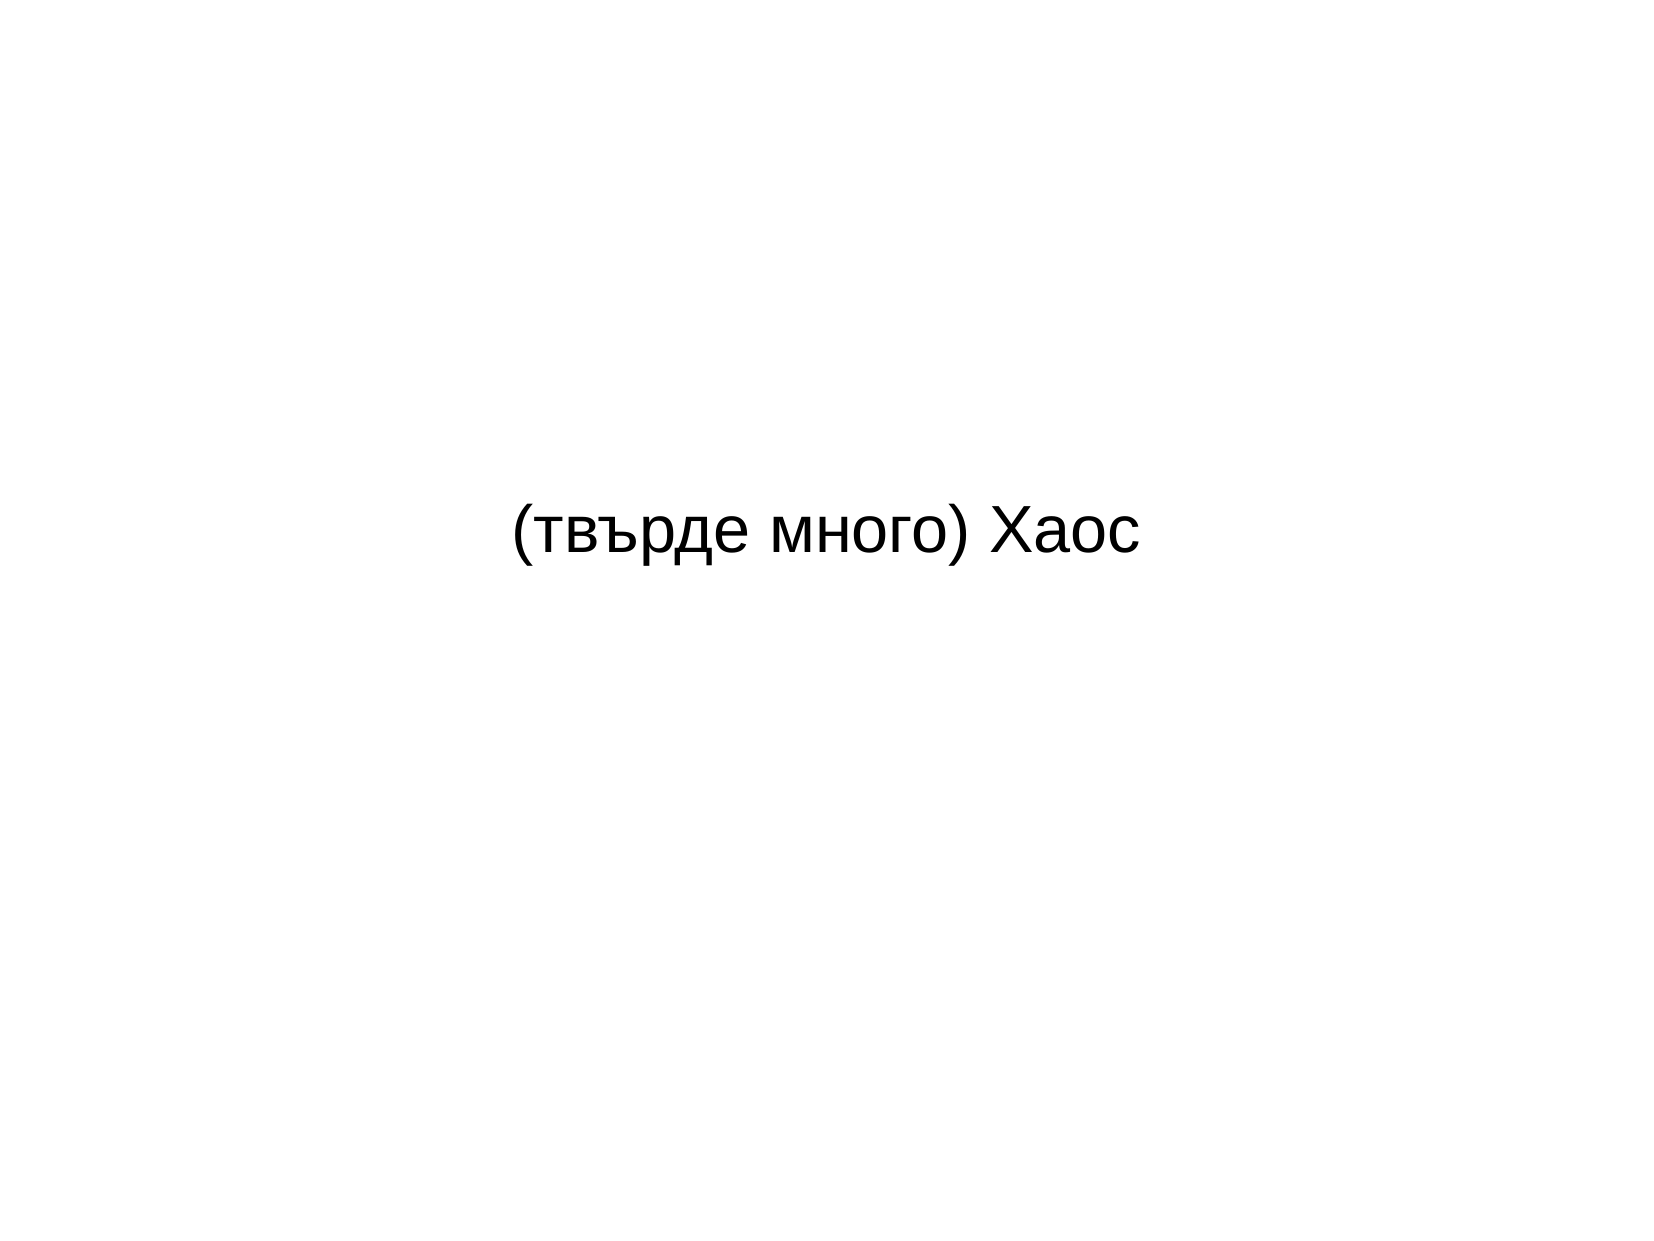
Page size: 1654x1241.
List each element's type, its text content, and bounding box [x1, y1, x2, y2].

subtitle (твърде много) Хаос [82, 49, 1571, 1010]
